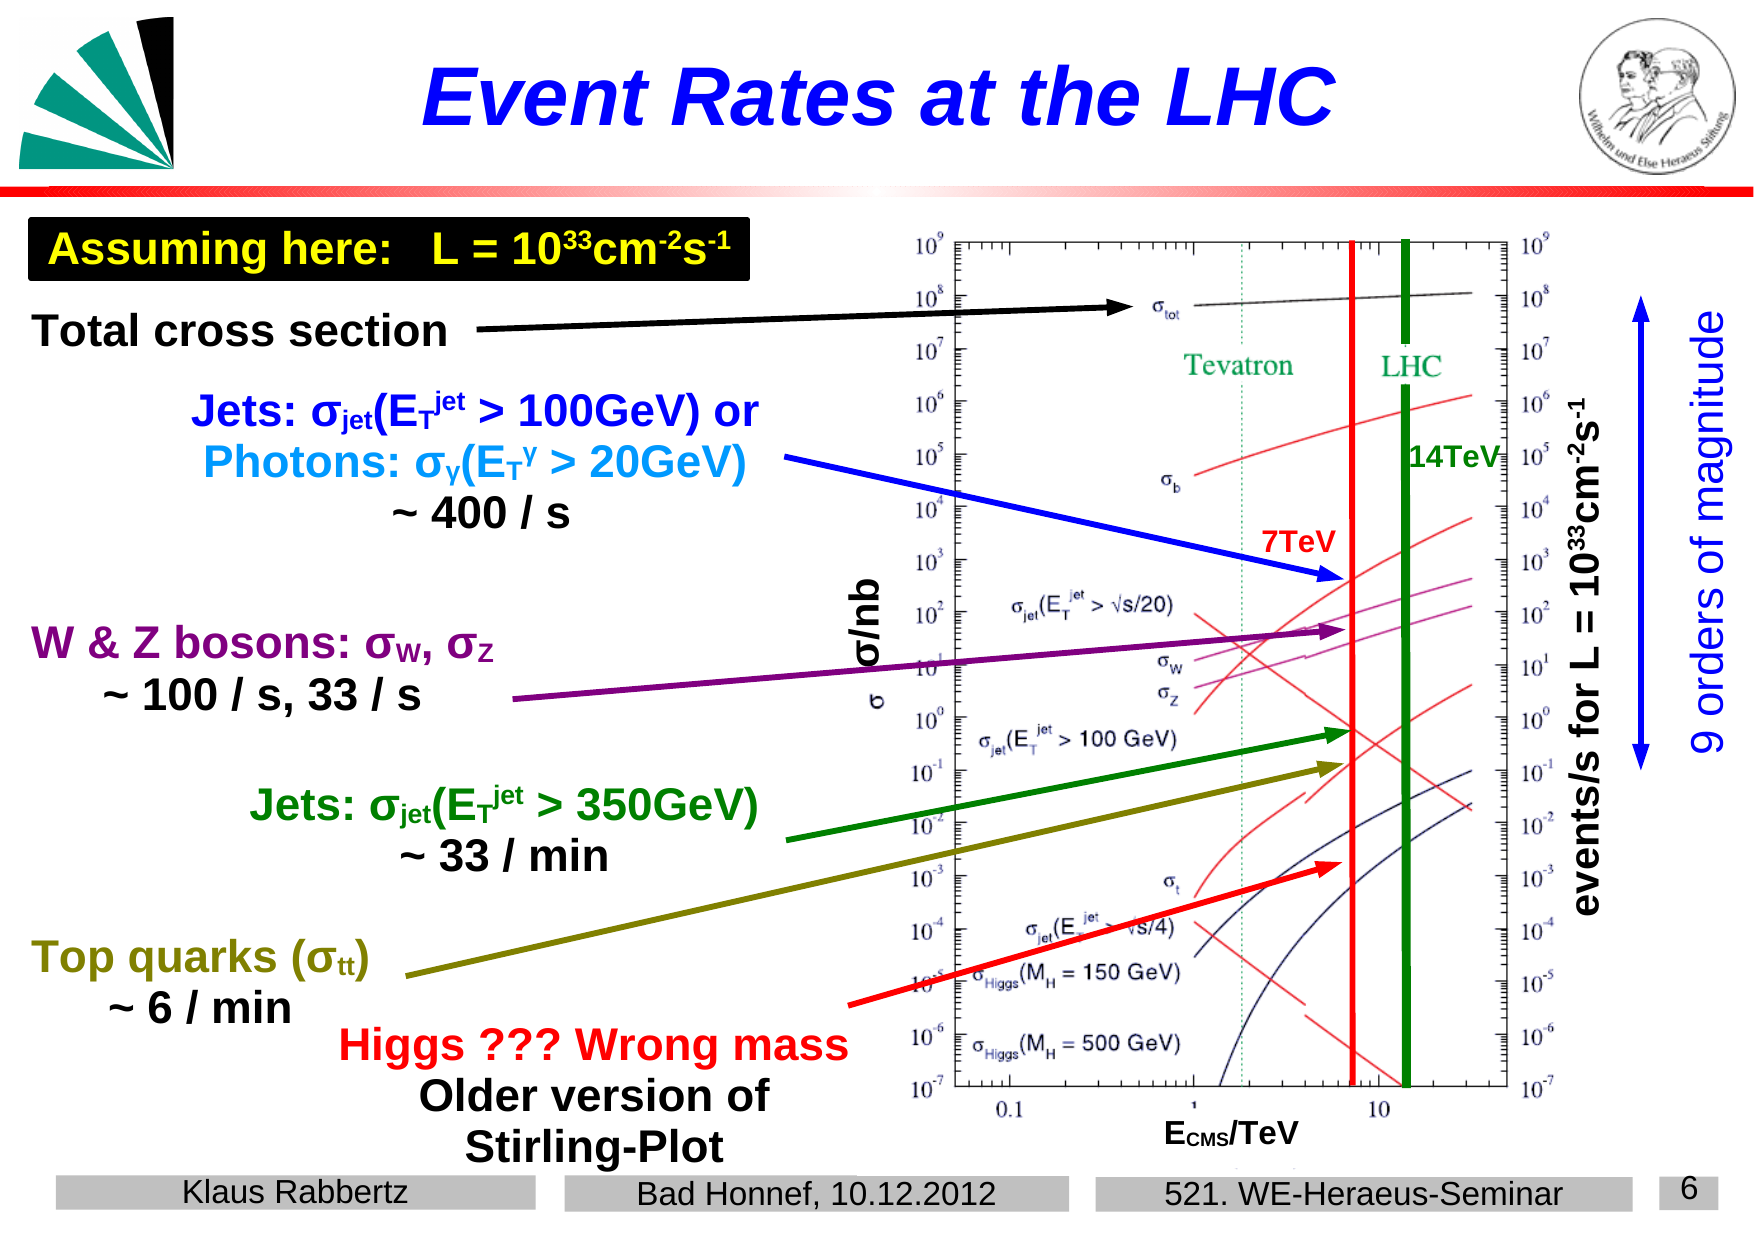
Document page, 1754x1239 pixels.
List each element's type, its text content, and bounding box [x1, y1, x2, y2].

text_box Jets: σjet(ETjet > 100GeV) or Photons: σγ(ETγ > 20GeV) ~ 400 / s [179, 378, 772, 578]
picture [1579, 18, 1736, 175]
text_box 7TeV [1249, 518, 1348, 566]
text_box Total cross section [19, 299, 461, 363]
text_box 9 orders of magnitude [1675, 297, 1739, 768]
text_box Assuming here: L = 1033cm-2s-1 [31, 220, 748, 279]
picture [19, 17, 174, 171]
picture [857, 229, 1599, 1176]
text_box ECMS/TeV [1152, 1108, 1312, 1169]
text_box Top quarks (σtt) ~ 6 / min [19, 924, 383, 1055]
text_box events/s for L = 1033cm-2s-1 [1554, 386, 1615, 930]
text_box Jets: σjet(ETjet > 350GeV) ~ 33 / min [237, 773, 772, 905]
text_box σ/nb [835, 671, 894, 681]
text_box W & Z bosons: σW, σZ ~ 100 / s, 33 / s [19, 611, 506, 742]
title Event Rates at the LHC [195, 0, 1563, 194]
text_box 14TeV [1396, 433, 1400, 480]
picture [1302, 566, 1319, 570]
text_box σ/nb [835, 565, 894, 669]
text_box Higgs ??? Wrong mass Older version of Stirling-Plot [326, 1012, 863, 1179]
text_box 14TeV [1410, 433, 1513, 480]
